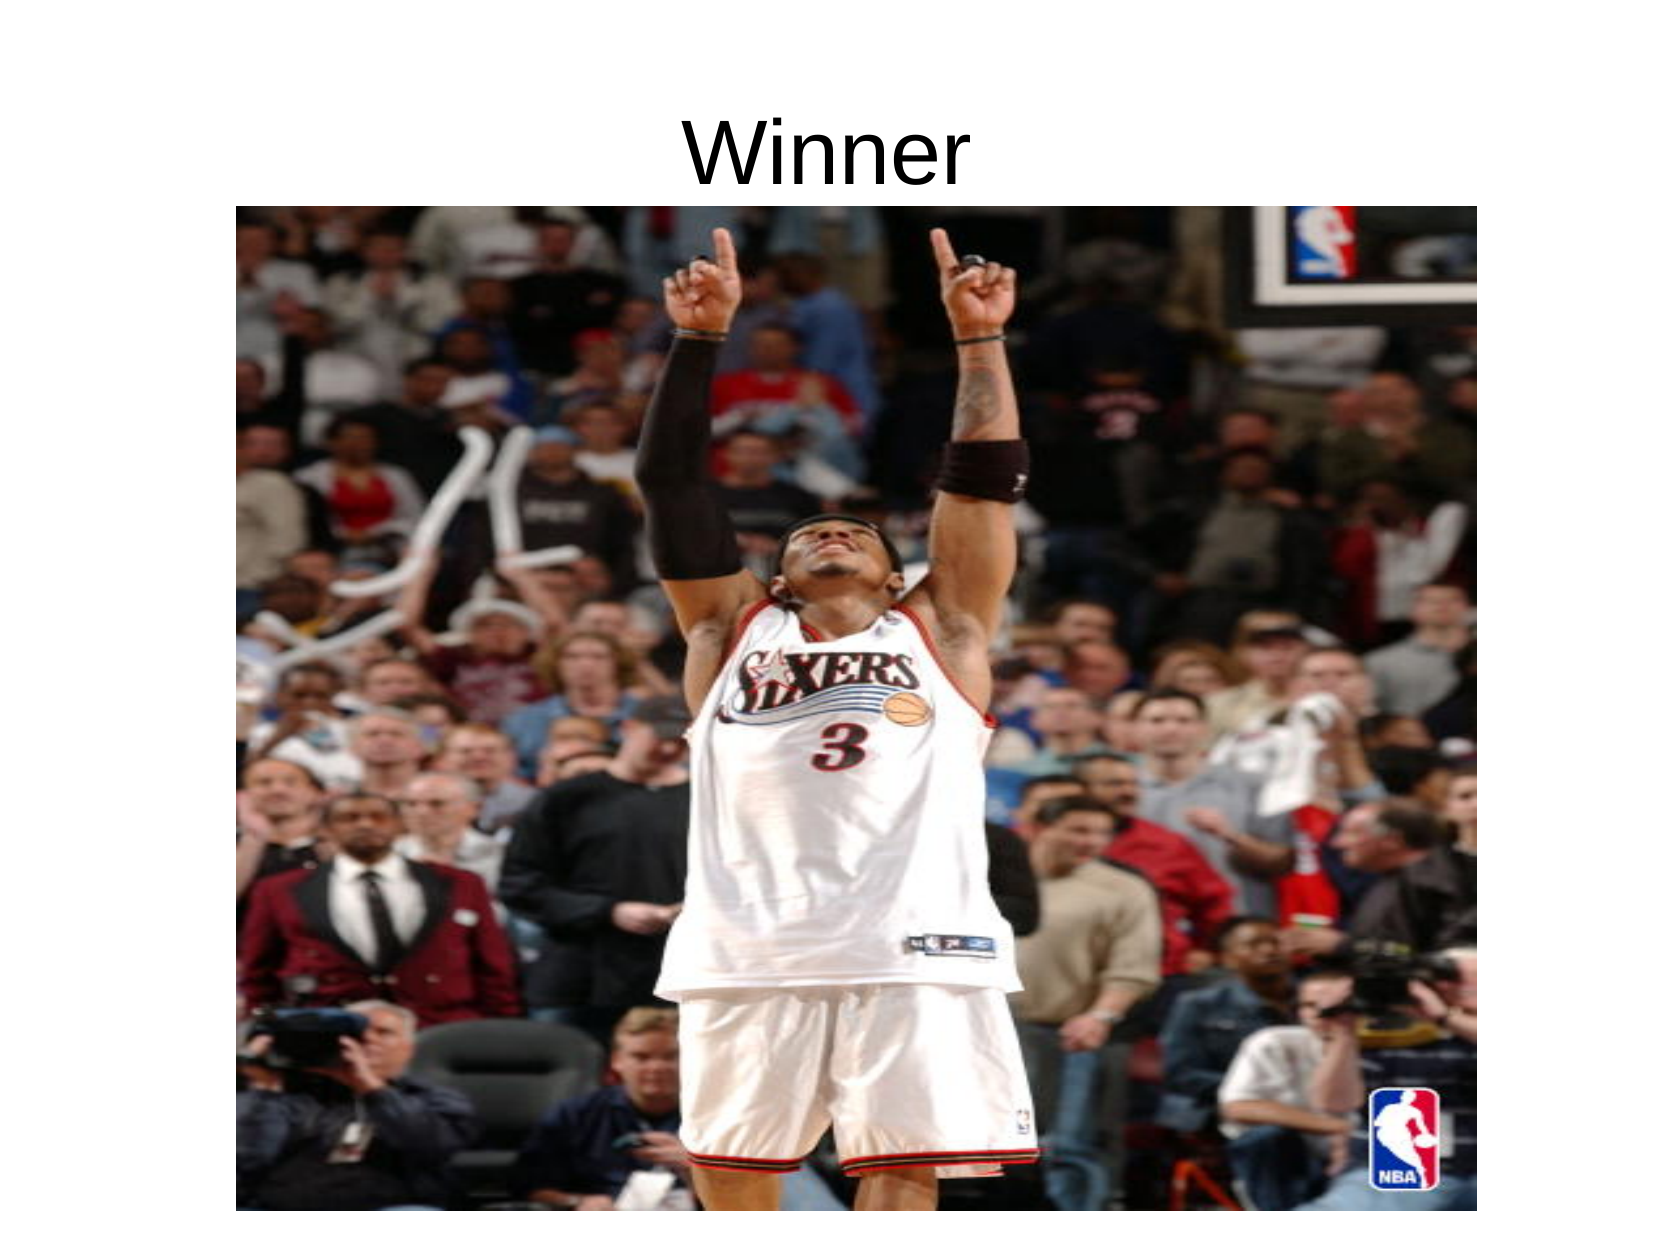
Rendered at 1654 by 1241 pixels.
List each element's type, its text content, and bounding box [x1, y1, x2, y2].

title Winner [82, 49, 1571, 257]
picture [236, 206, 1477, 1211]
